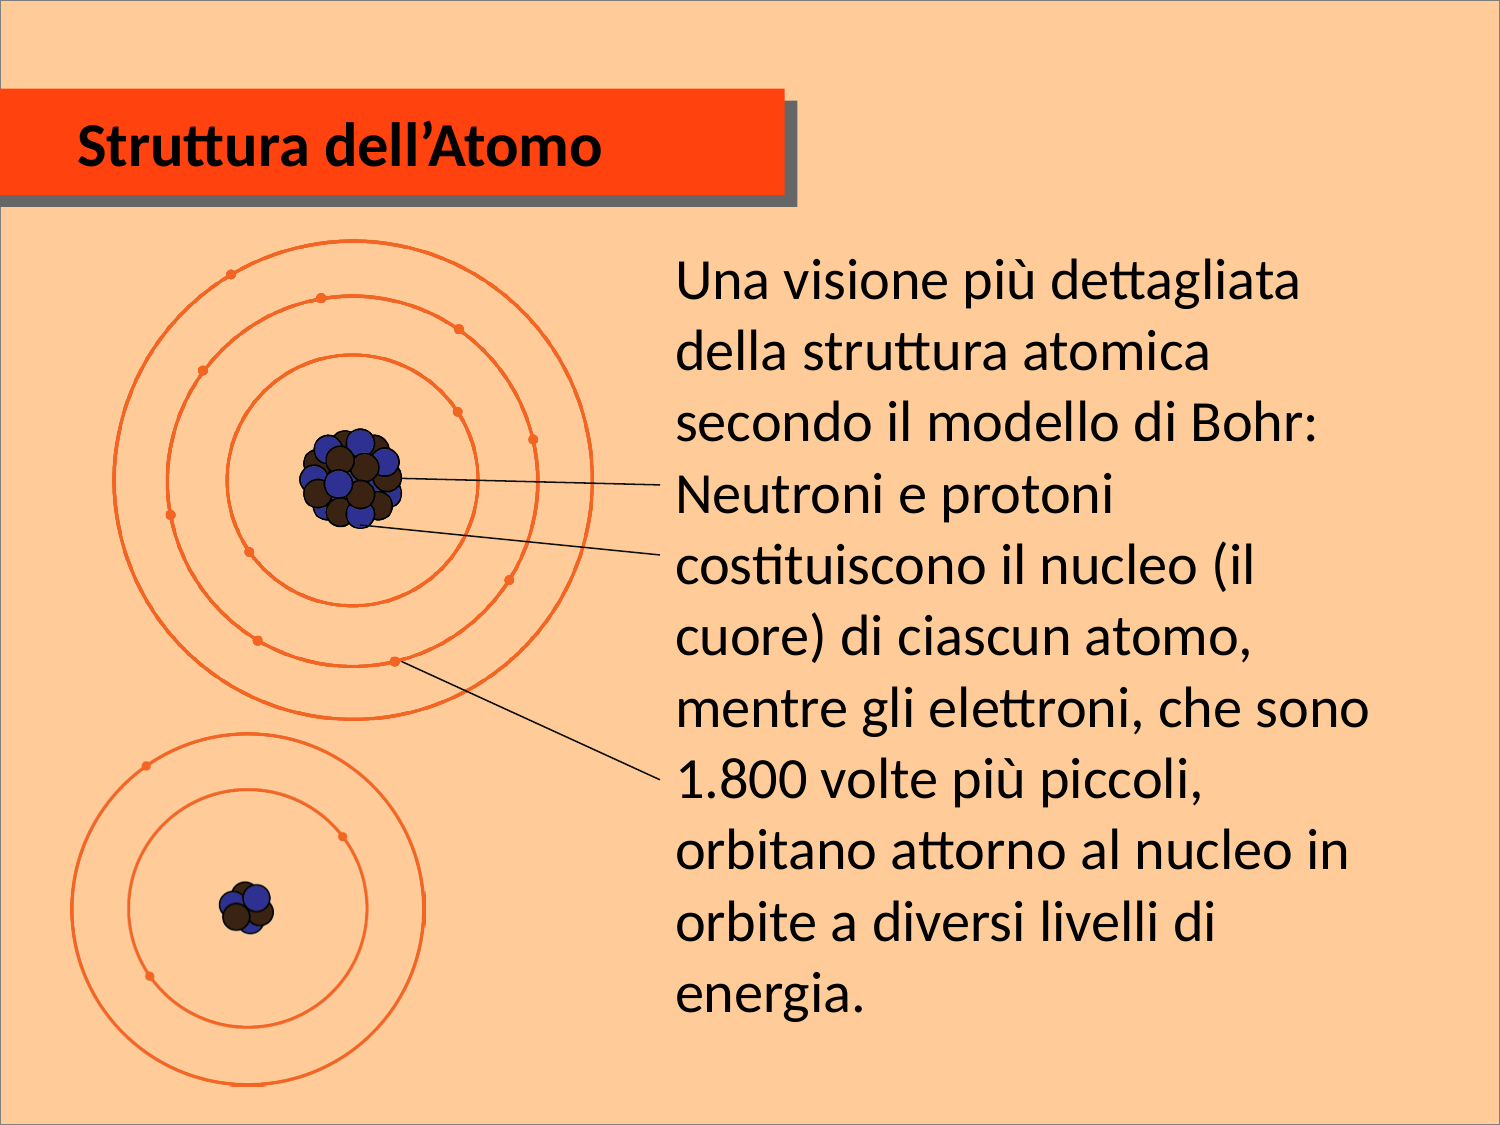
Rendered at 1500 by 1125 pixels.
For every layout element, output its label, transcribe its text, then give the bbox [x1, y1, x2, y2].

picture [70, 732, 426, 1087]
text_box [0, 0, 1500, 1125]
text_box Struttura dell’Atomo [77, 75, 780, 207]
text_box Una visione più dettagliata della struttura atomica secondo il modello di Bohr: Neutroni e protoni costituiscono il nucleo (il cuore) di ciascun atomo, mentre gli elettroni, che sono 1.800 volte più piccoli, orbitano attorno al nucleo in orbite a diversi livelli di energia. [675, 212, 1418, 1052]
picture [112, 239, 594, 721]
